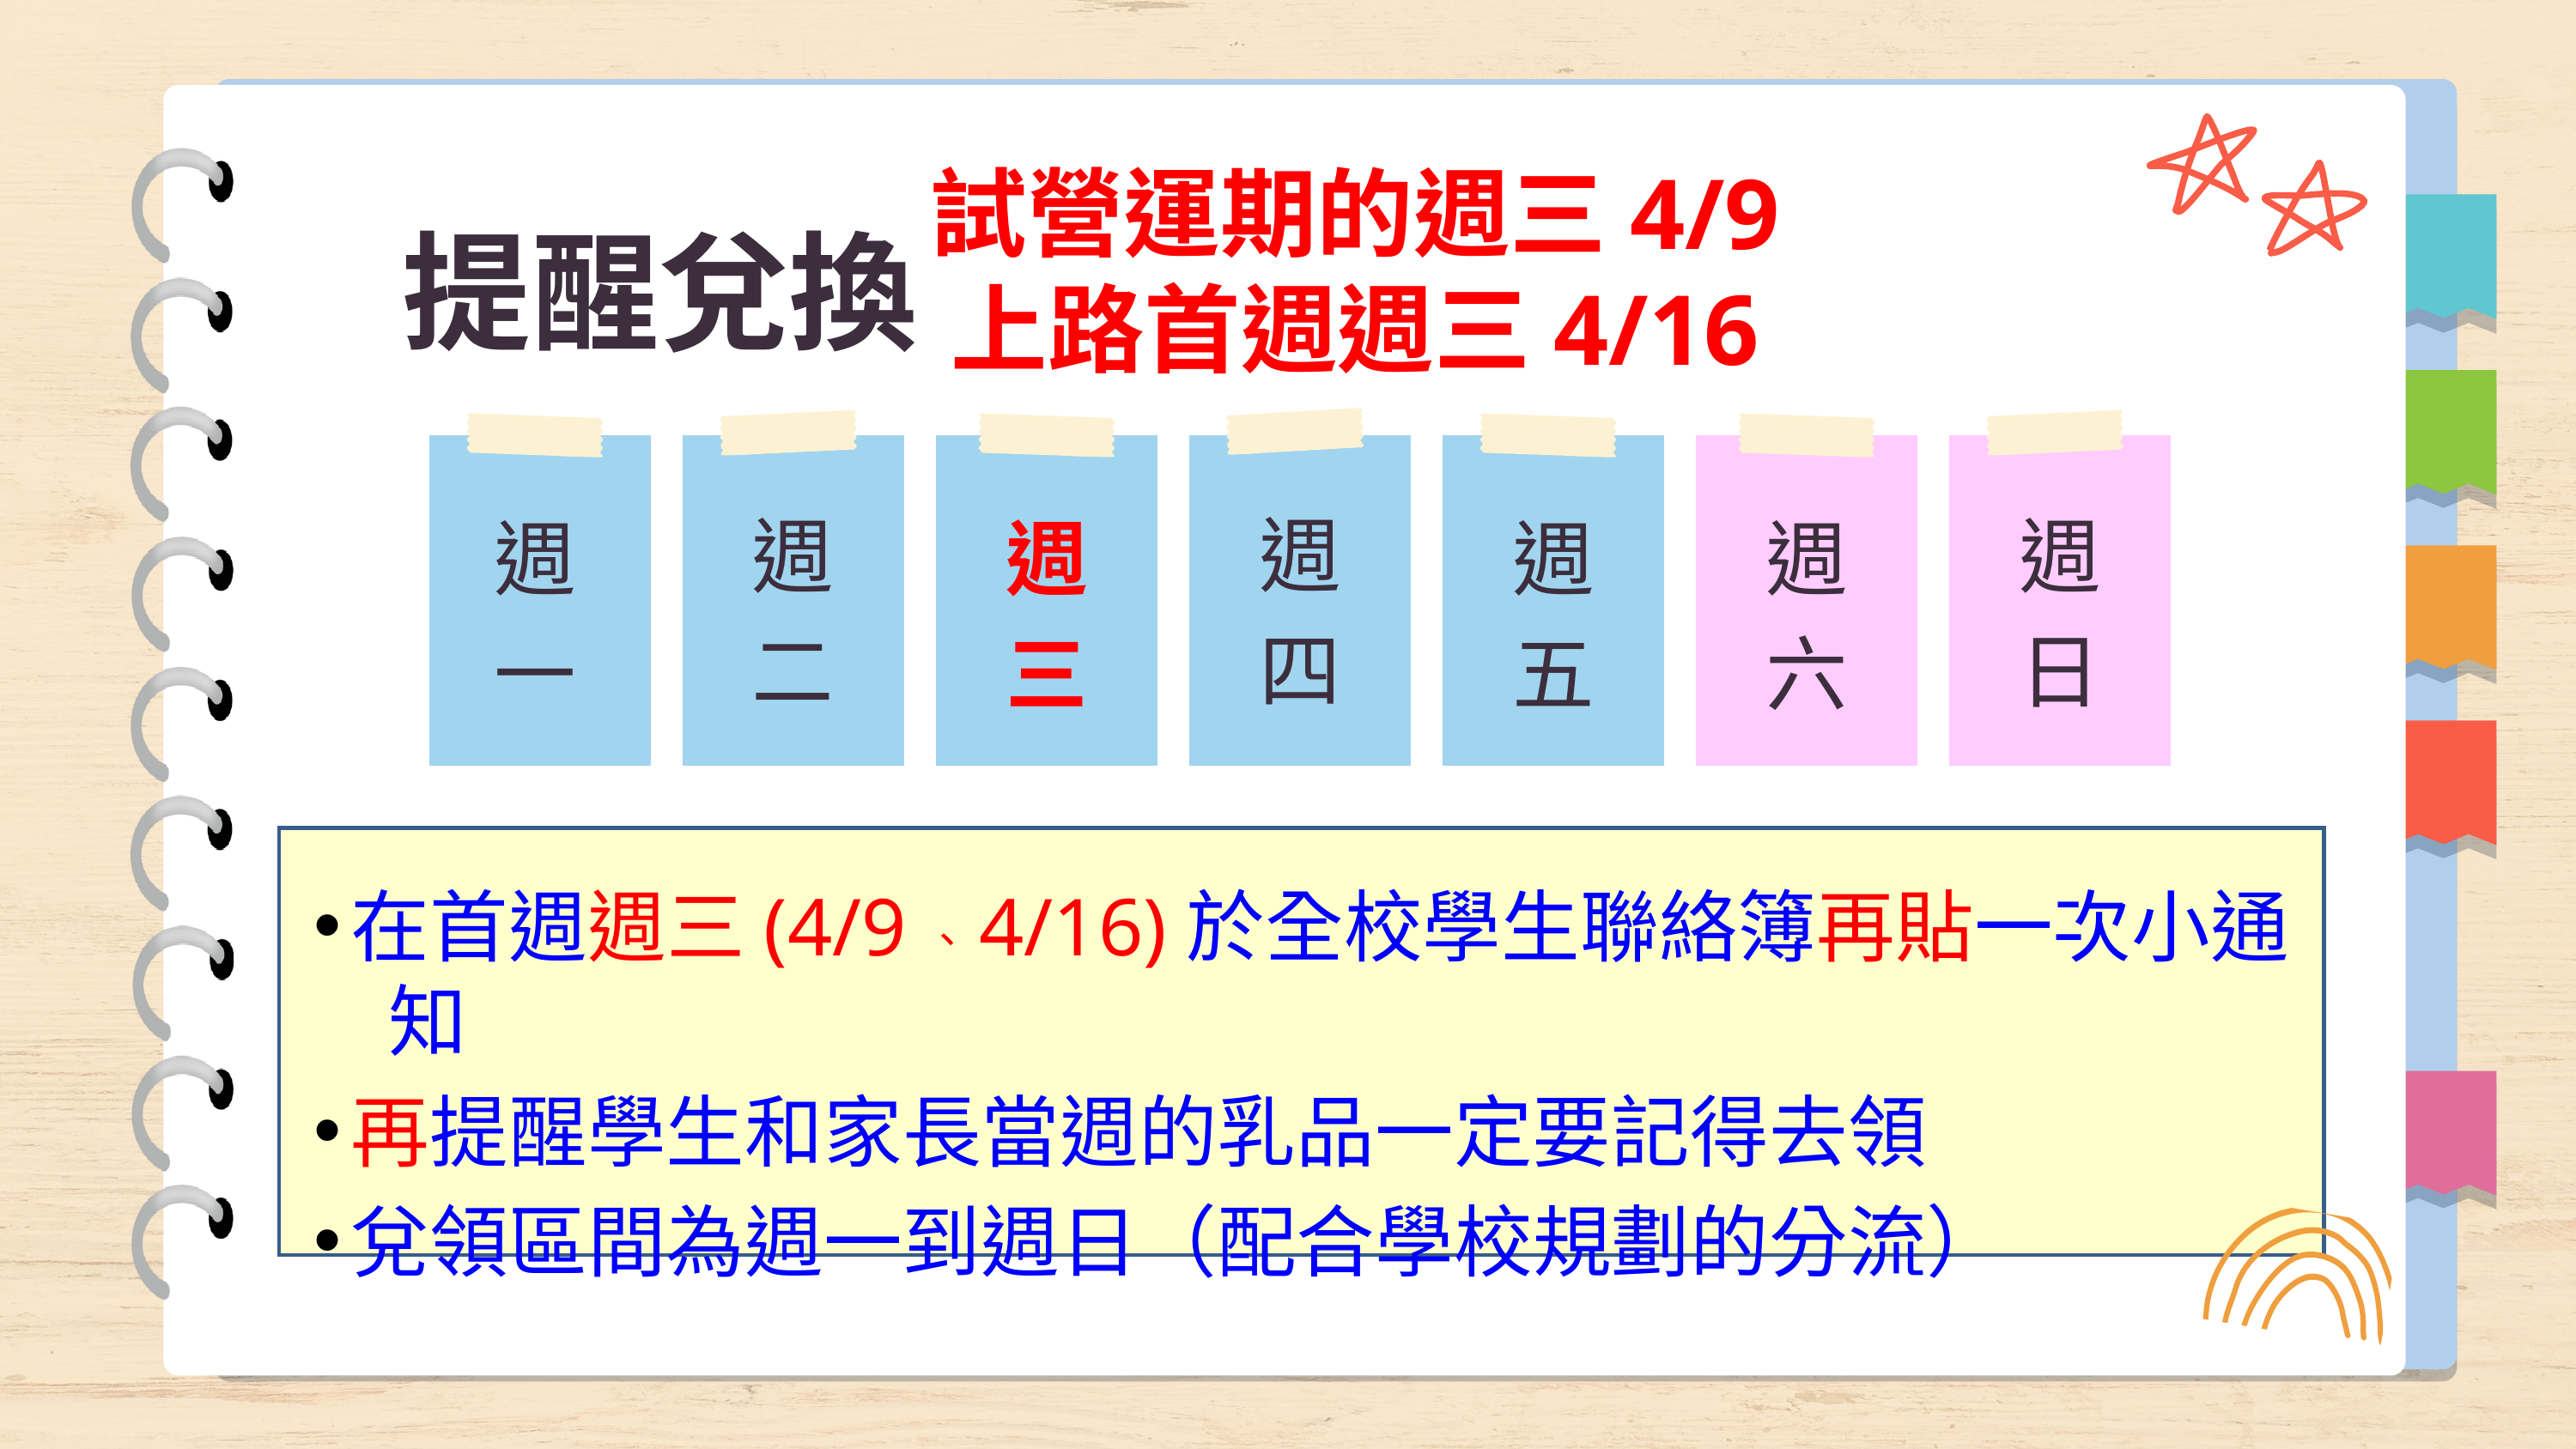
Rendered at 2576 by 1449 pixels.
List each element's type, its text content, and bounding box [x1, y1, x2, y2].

text_box [0, 0, 2576, 1449]
text_box 提醒兌換 [402, 211, 920, 368]
text_box 週六 [1724, 490, 1889, 745]
text_box 週四 [1229, 487, 1371, 741]
text_box 試營運期的週三4/9 上路首週週三4/16 [920, 146, 1789, 394]
text_box 週一 [465, 490, 605, 745]
text_box 週三 [981, 490, 1112, 718]
text_box 週五 [1483, 490, 1624, 745]
text_box 週日 [1989, 488, 2131, 743]
text_box 在首週週三(4/9、4/16)於全校學生聯絡簿再貼一次小通知 再提醒學生和家長當週的乳品一定要記得去領 兌領區間為週一到週日（配合學校規劃的分流） [301, 870, 2370, 1203]
text_box 週二 [722, 488, 864, 743]
